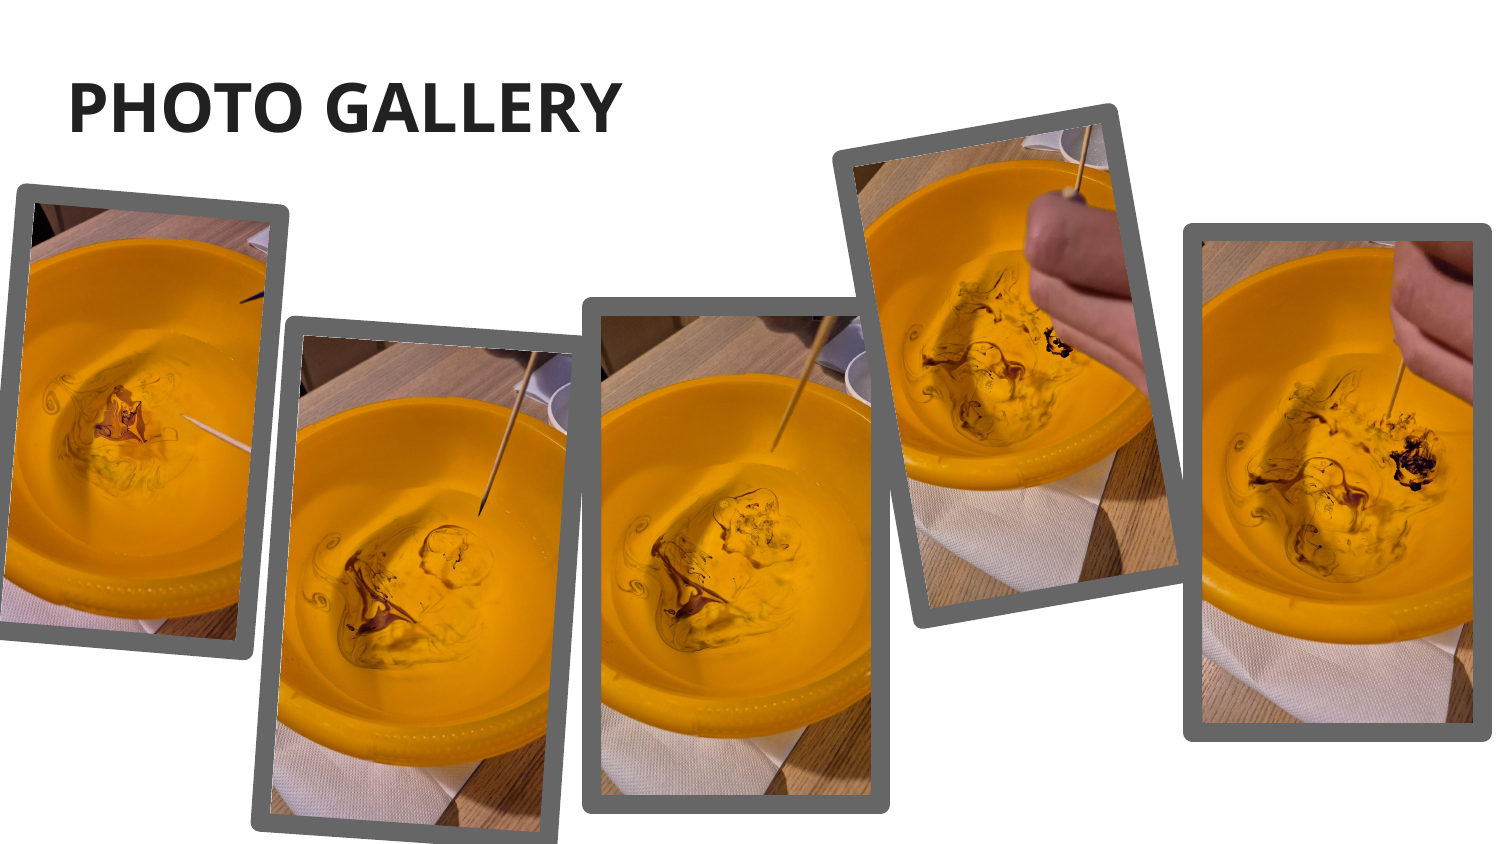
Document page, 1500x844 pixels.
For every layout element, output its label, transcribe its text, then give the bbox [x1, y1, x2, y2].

picture [0, 202, 270, 641]
title PHOTO GALLERY [51, 49, 1449, 182]
picture [852, 123, 1179, 609]
picture [601, 315, 872, 796]
picture [1202, 241, 1474, 724]
picture [270, 335, 573, 833]
